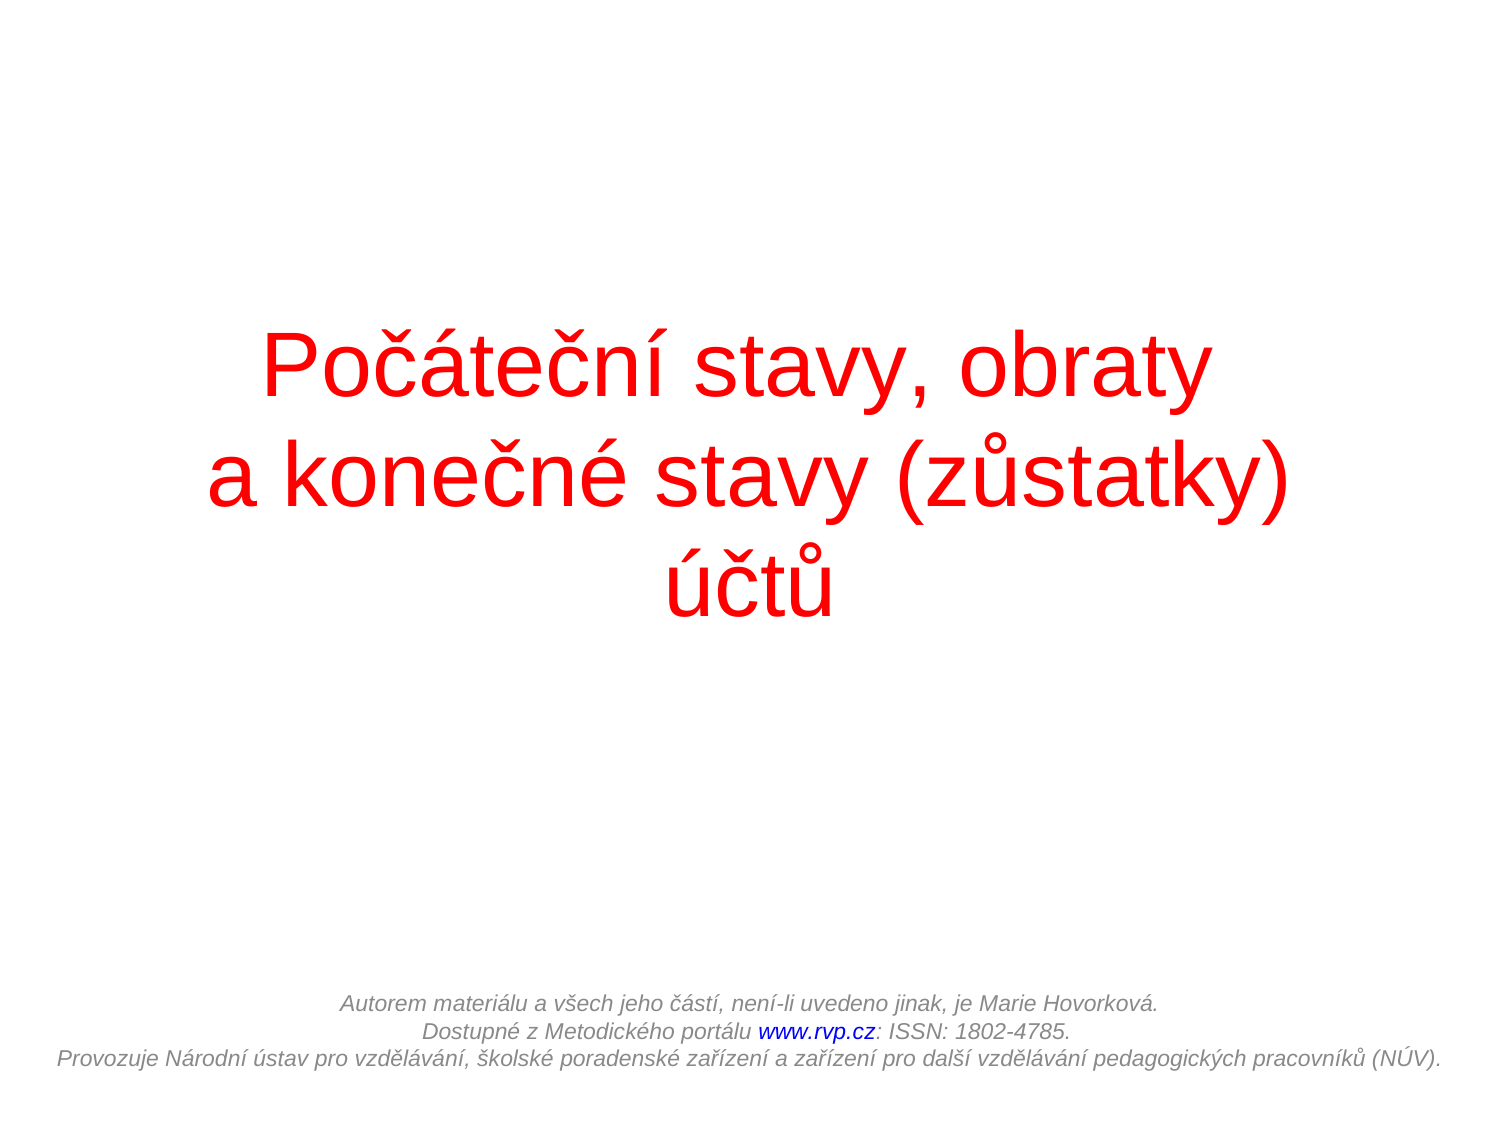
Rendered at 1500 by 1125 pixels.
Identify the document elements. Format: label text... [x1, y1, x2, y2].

title Počáteční stavy, obraty a konečné stavy (zůstatky) účtů [112, 297, 1388, 643]
text_box Autorem materiálu a všech jeho částí, není-li uvedeno jinak, je Marie Hovorková. Dostupné z Metodického portálu www.rvp.cz: ISSN: 1802-4785. Provozuje Národní ústav pro vzdělávání, školské poradenské zařízení a zařízení pro další vzdělávání pedagogických pracovníků (NÚV). [0, 981, 1500, 1125]
